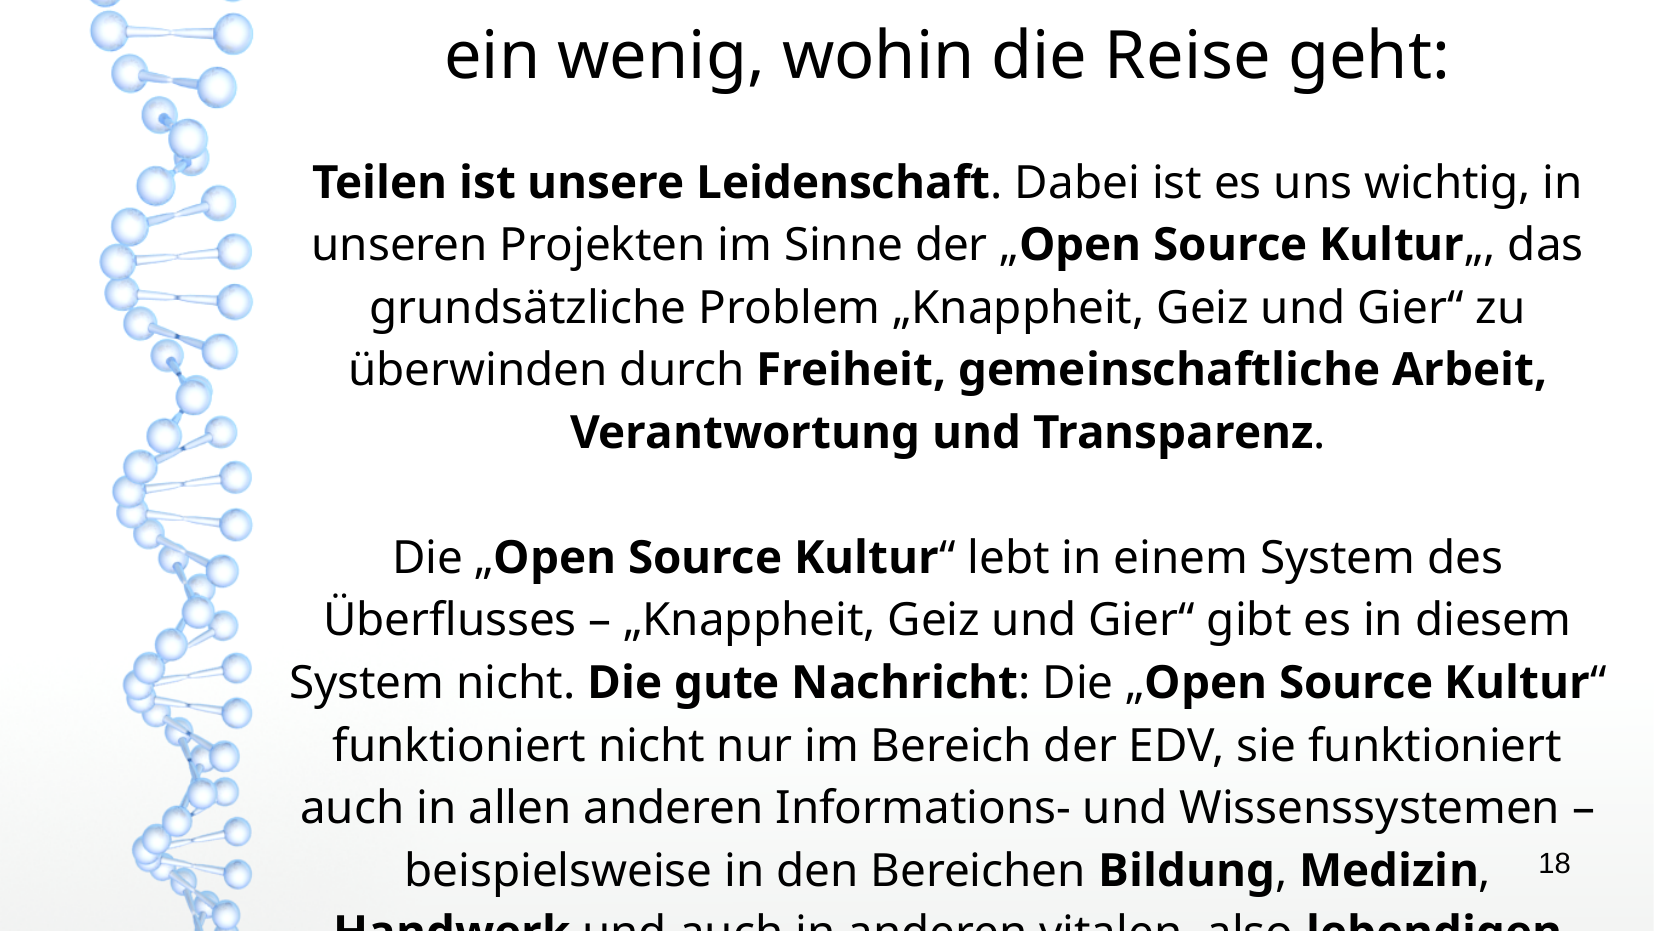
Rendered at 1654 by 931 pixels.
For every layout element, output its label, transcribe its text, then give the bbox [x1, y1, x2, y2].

picture [646, 926, 658, 931]
picture [1163, 926, 1174, 931]
picture [909, 926, 921, 931]
picture [619, 926, 630, 931]
picture [936, 926, 948, 931]
picture [816, 926, 827, 931]
picture [980, 926, 992, 931]
picture [1273, 926, 1285, 931]
picture [1008, 926, 1019, 931]
subtitle Die Seite imPULSzentrum.eu beschreibt ein wenig, wohin die Reise geht: Teilen ist unsere Leidenschaft. Dabei ist es uns wichtig, in unseren Projekten im Sinne der „Open Source Kultur„, das grundsätzliche Problem „Knappheit, Geiz und Gier“ zu überwinden durch Freiheit, gemeinschaftliche Arbeit, Verantwortung und Transparenz. Die „Open Source Kultur“ lebt in einem System des Überflusses – „Knappheit, Geiz und Gier“ gibt es in diesem System nicht. Die gute Nachricht: Die „Open Source Kultur“ funktioniert nicht nur im Bereich der EDV, sie funktioniert auch in allen anderen Informations- und Wissenssystemen – beispielsweise in den Bereichen Bildung, Medizin, Handwerk und auch in anderen vitalen, also lebendigen Ökosystemen. [283, 35, 1613, 906]
picture [0, 0, 1654, 931]
picture [882, 926, 893, 931]
picture [1135, 926, 1147, 931]
picture [764, 926, 775, 931]
